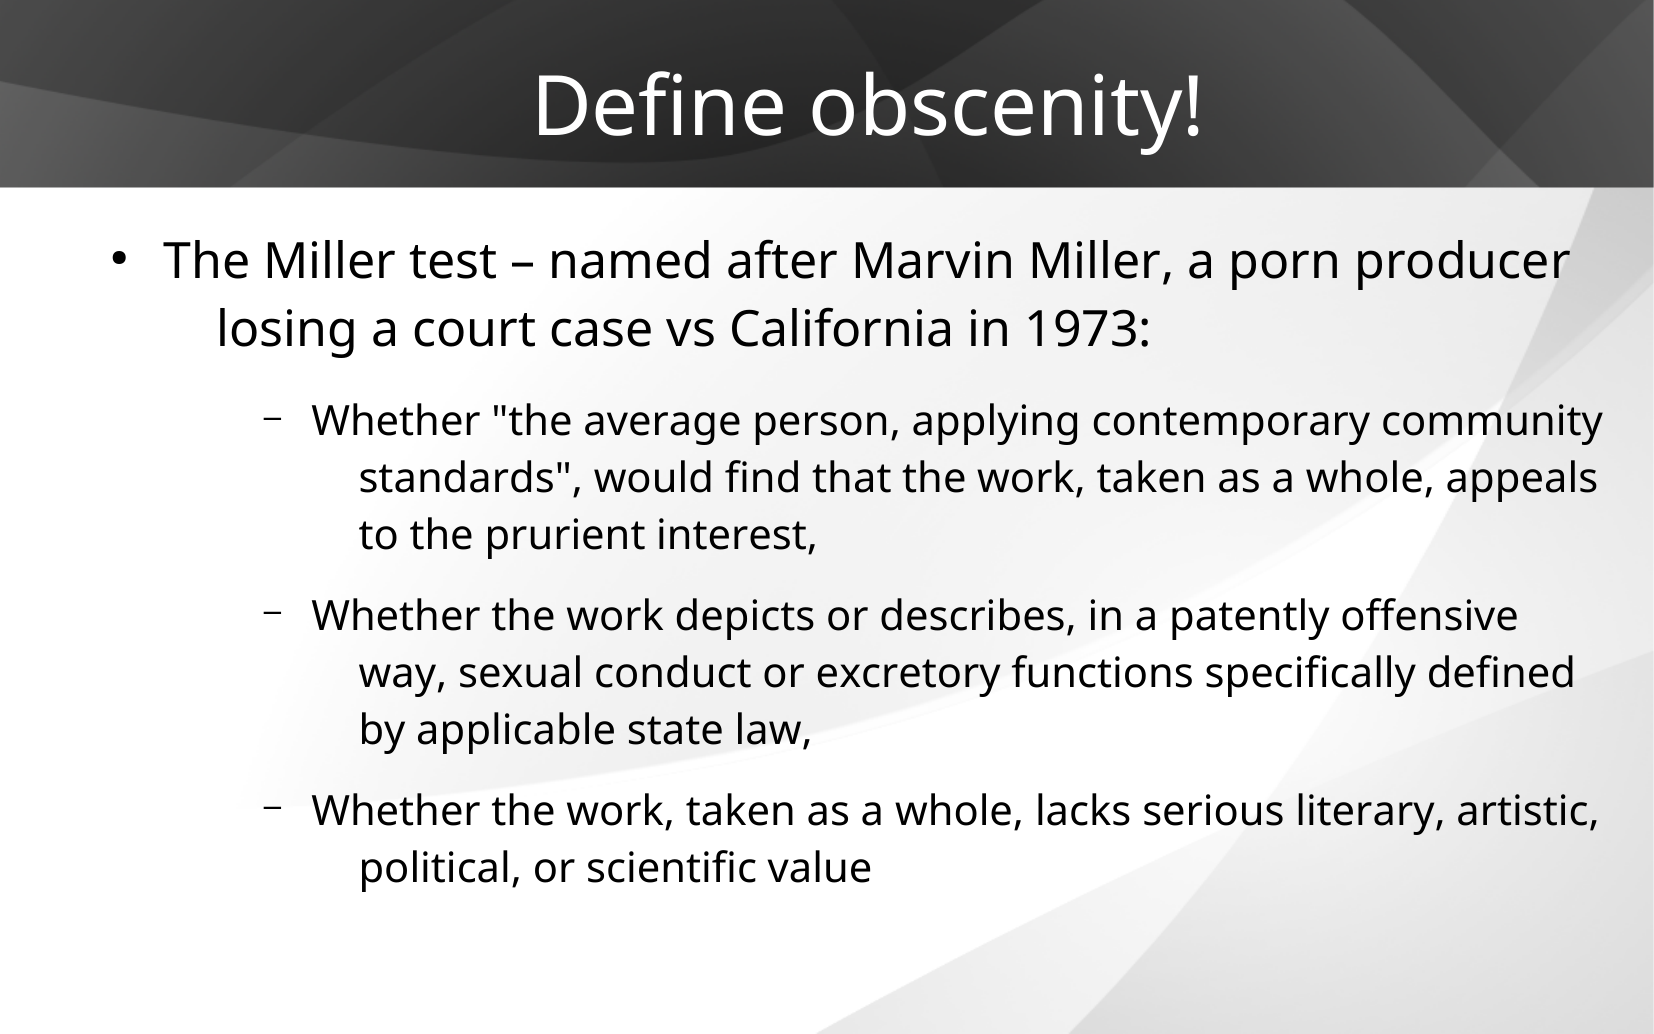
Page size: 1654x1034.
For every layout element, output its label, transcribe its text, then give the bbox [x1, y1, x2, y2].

list The Miller test – named after Marvin Miller, a porn producer losing a court case vs California in 1973: Whether "the average person, applying contemporary community standards", would find that the work, taken as a whole, appeals to the prurient interest, Whether the work depicts or describes, in a patently offensive way, sexual conduct or excretory functions specifically defined by applicable state law, Whether the work, taken as a whole, lacks serious literary, artistic, political, or scientific value [75, 225, 1613, 1013]
picture [0, 0, 1654, 1034]
title Define obscenity! [124, 0, 1613, 208]
